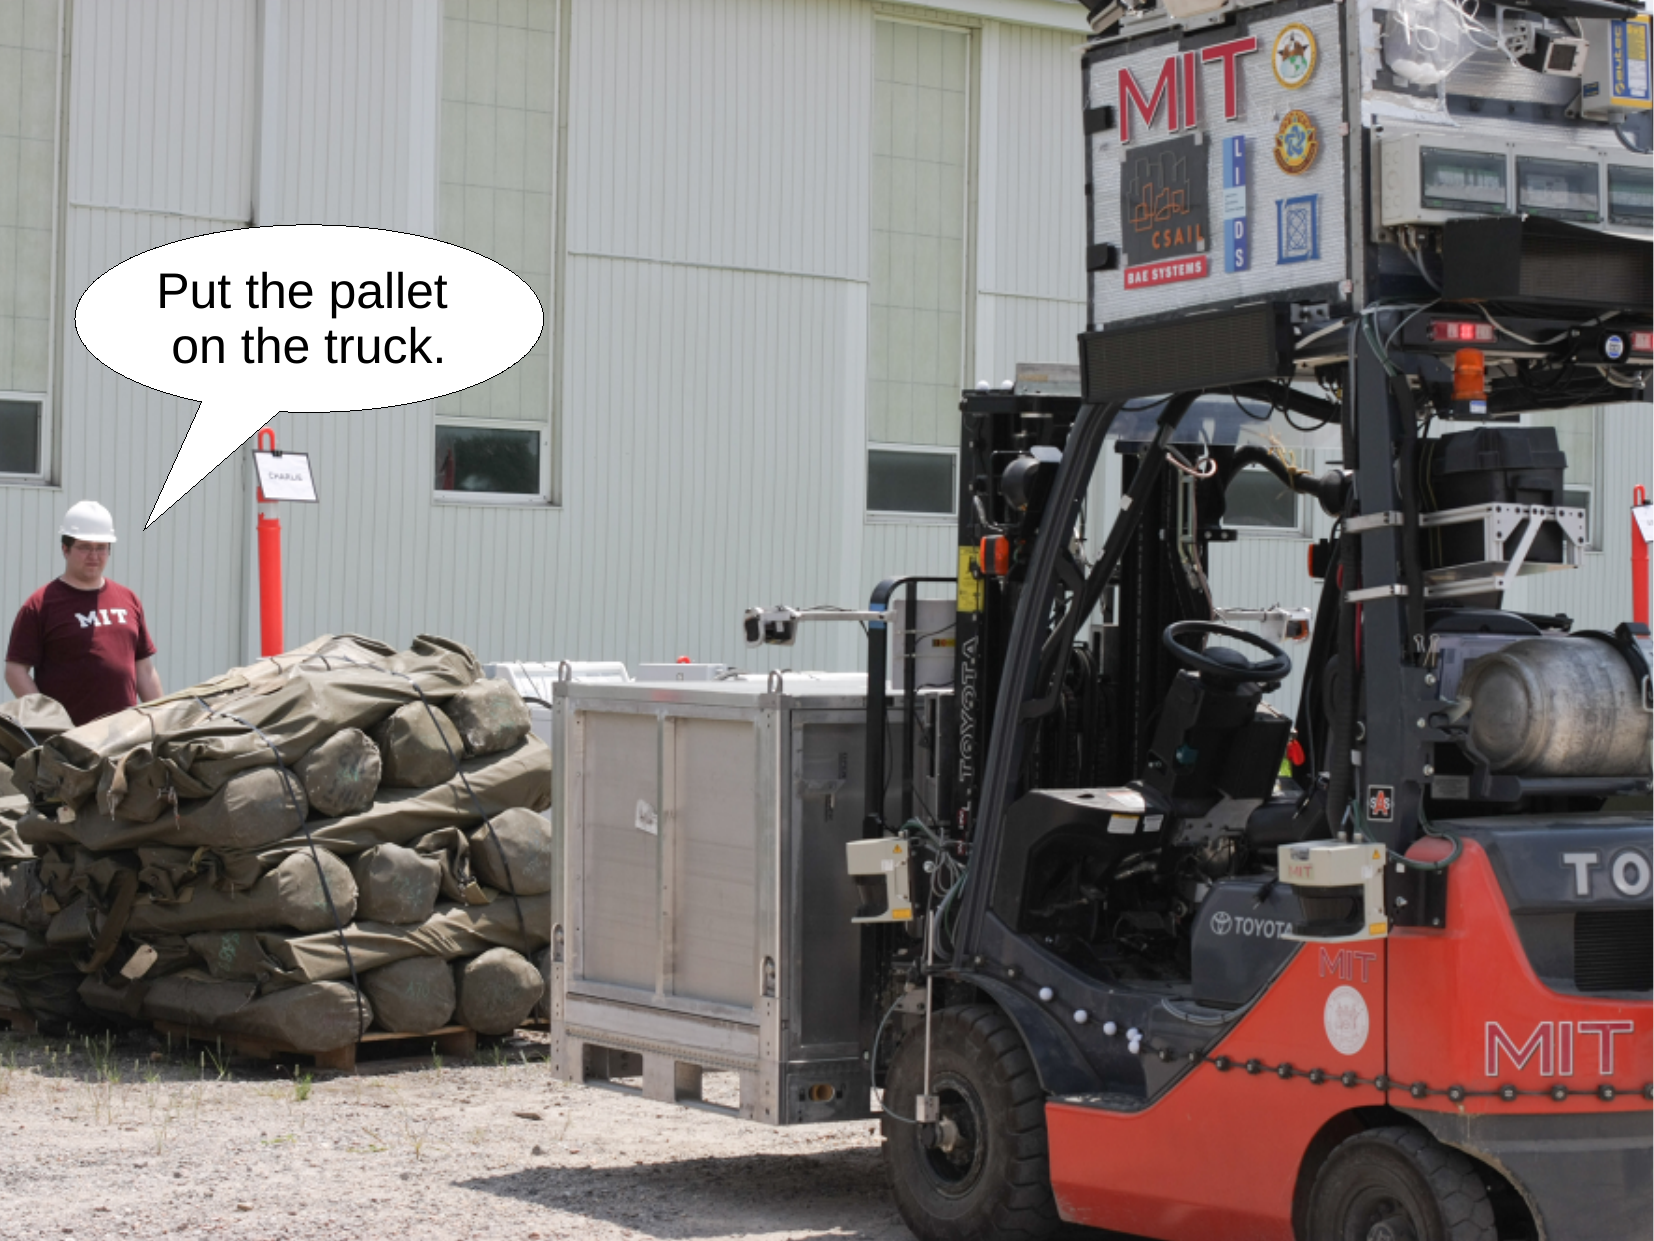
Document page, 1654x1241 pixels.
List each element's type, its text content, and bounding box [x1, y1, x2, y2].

picture [0, 0, 1654, 1241]
text_box Put the pallet on the truck. [74, 224, 544, 531]
